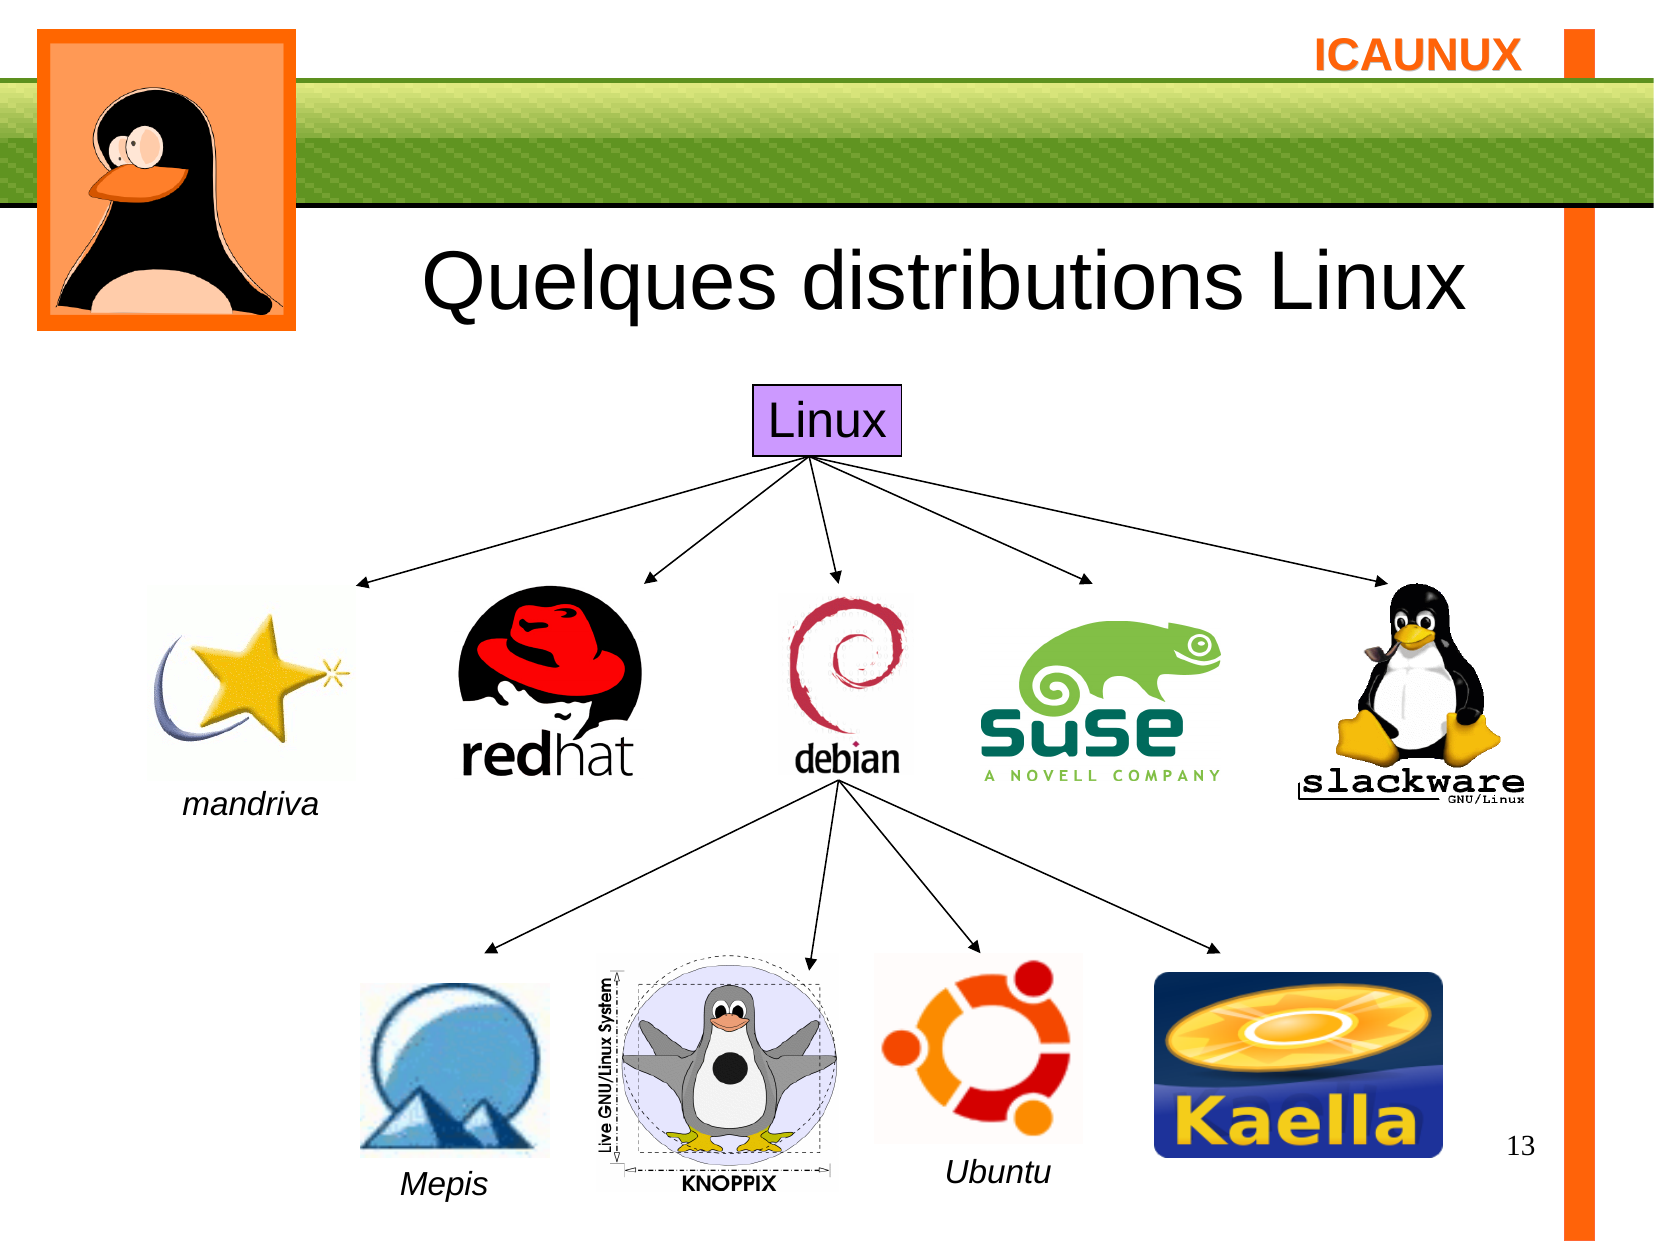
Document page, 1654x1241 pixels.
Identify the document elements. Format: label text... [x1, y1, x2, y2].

picture [0, 29, 1654, 331]
picture [980, 621, 1221, 781]
picture [751, 585, 948, 779]
picture [1154, 972, 1443, 1158]
title Quelques distributions Linux [354, 206, 1536, 355]
text_box mandriva [147, 778, 355, 831]
text_box Ubuntu [909, 1145, 1087, 1199]
picture [147, 585, 356, 781]
picture [360, 983, 550, 1158]
text_box Mepis [355, 1157, 534, 1211]
picture [454, 583, 644, 779]
picture [596, 953, 839, 1192]
picture [874, 953, 1083, 1144]
text_box Linux [752, 385, 902, 457]
picture [1298, 583, 1524, 804]
